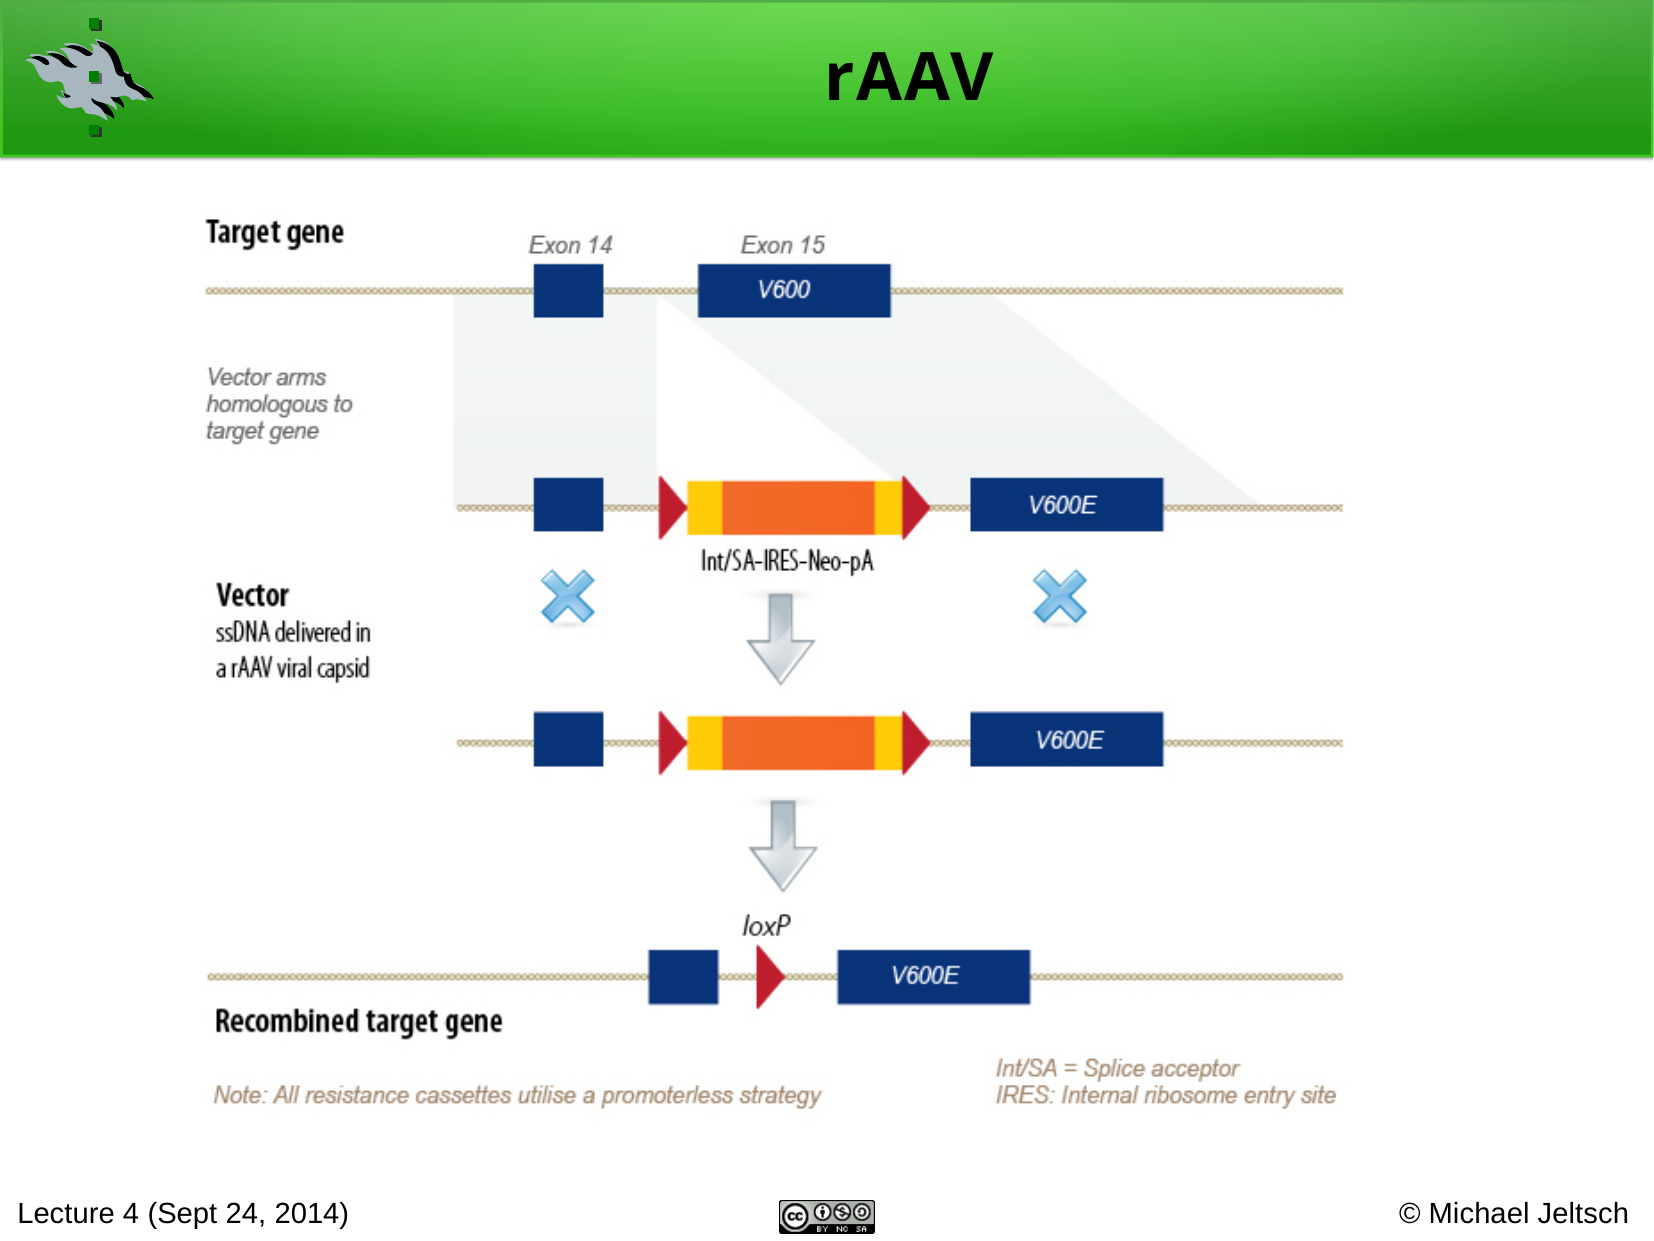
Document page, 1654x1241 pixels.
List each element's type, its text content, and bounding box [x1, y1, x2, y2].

picture [176, 195, 1477, 1141]
title rAAV [289, 30, 1531, 121]
picture [779, 1200, 875, 1234]
